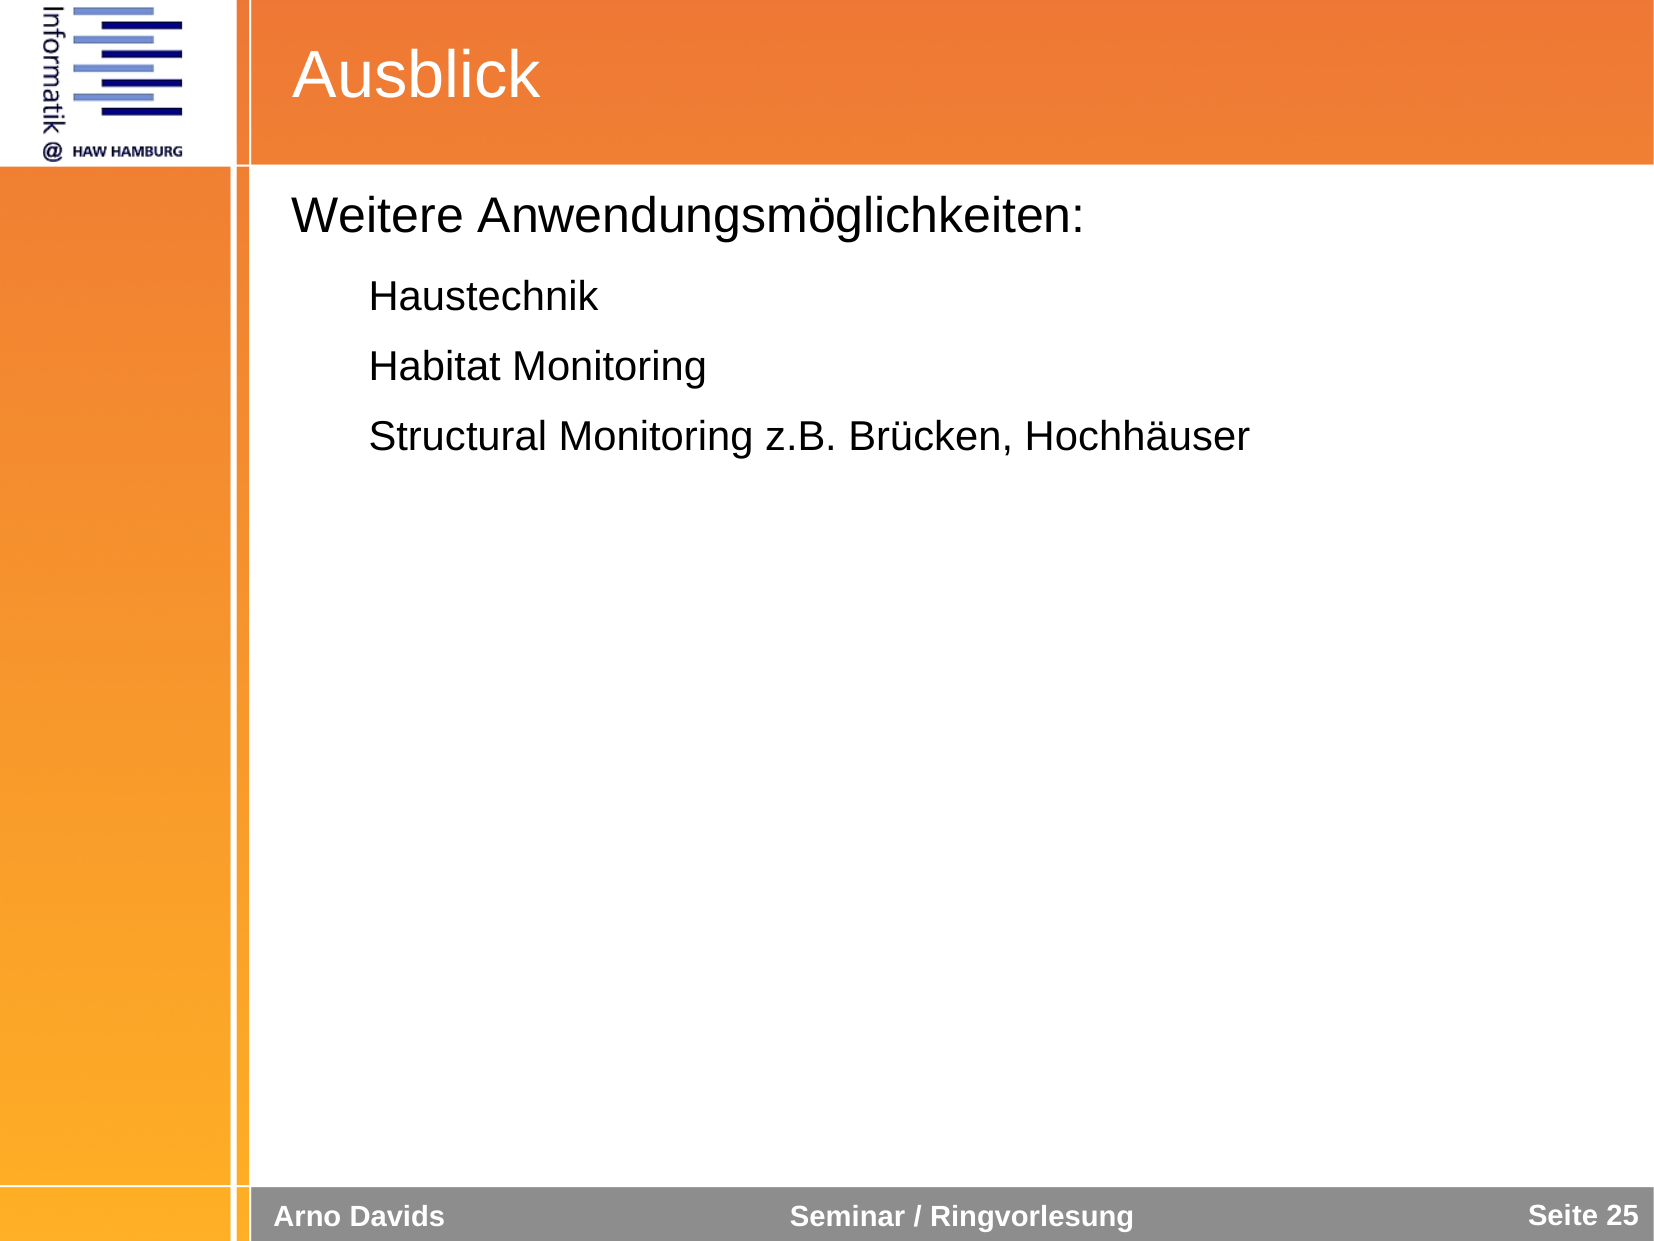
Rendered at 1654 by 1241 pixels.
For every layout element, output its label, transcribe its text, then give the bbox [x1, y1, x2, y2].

picture [43, 5, 186, 162]
title Ausblick [274, 11, 1651, 137]
picture [0, 0, 1654, 1241]
list Weitere Anwendungsmöglichkeiten: Haustechnik Habitat Monitoring Structural Monitoring z.B. Brücken, Hochhäuser [274, 187, 1576, 1175]
